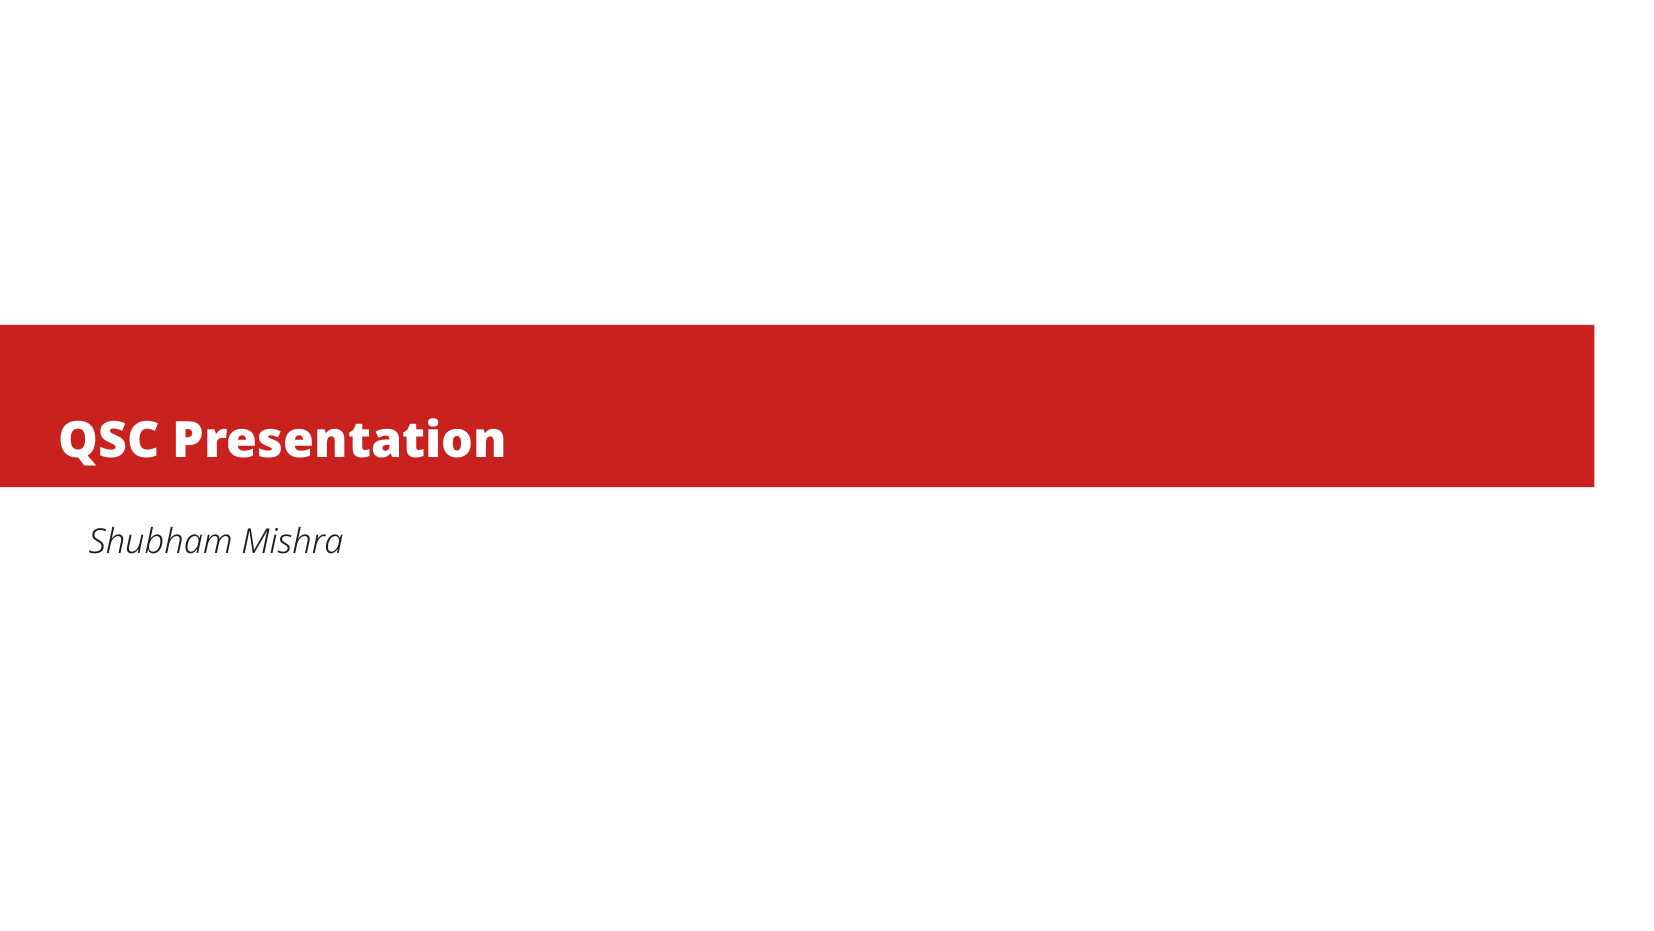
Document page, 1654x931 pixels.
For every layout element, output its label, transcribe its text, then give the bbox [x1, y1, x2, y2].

title QSC Presentation [59, 354, 1565, 473]
subtitle Shubham Mishra [88, 516, 1565, 827]
